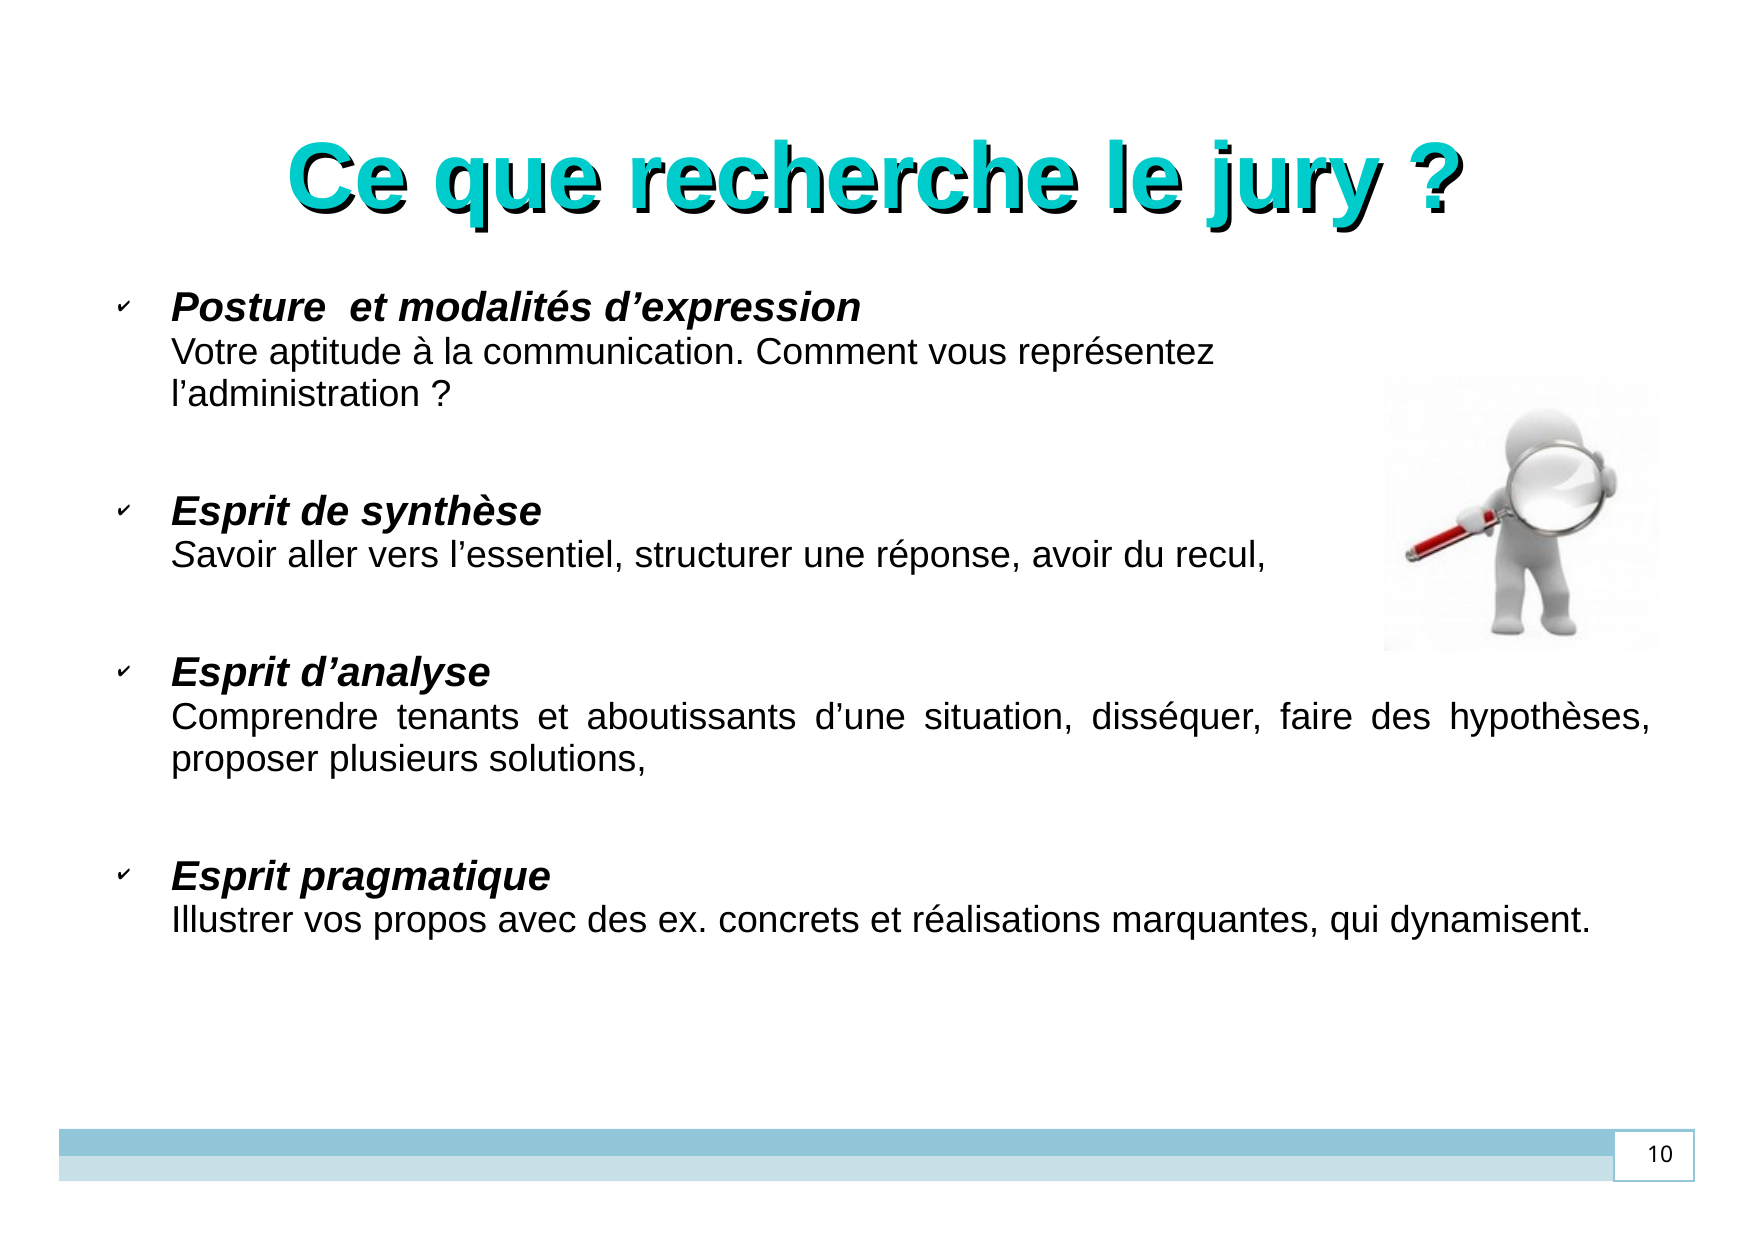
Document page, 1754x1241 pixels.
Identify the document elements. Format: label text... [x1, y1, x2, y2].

title Ce que recherche le jury ? [114, 92, 1638, 261]
list Posture et modalités d’expression Votre aptitude à la communication. Comment vous représentez l’administration ? Esprit de synthèse Savoir aller vers l’essentiel, structurer une réponse, avoir du recul, Esprit d’analyse Comprendre tenants et aboutissants d’une situation, disséquer, faire des hypothèses, proposer plusieurs solutions, Esprit pragmatique Illustrer vos propos avec des ex. concrets et réalisations marquantes, qui dynamisent. [100, 283, 1652, 1015]
picture [1384, 375, 1660, 651]
